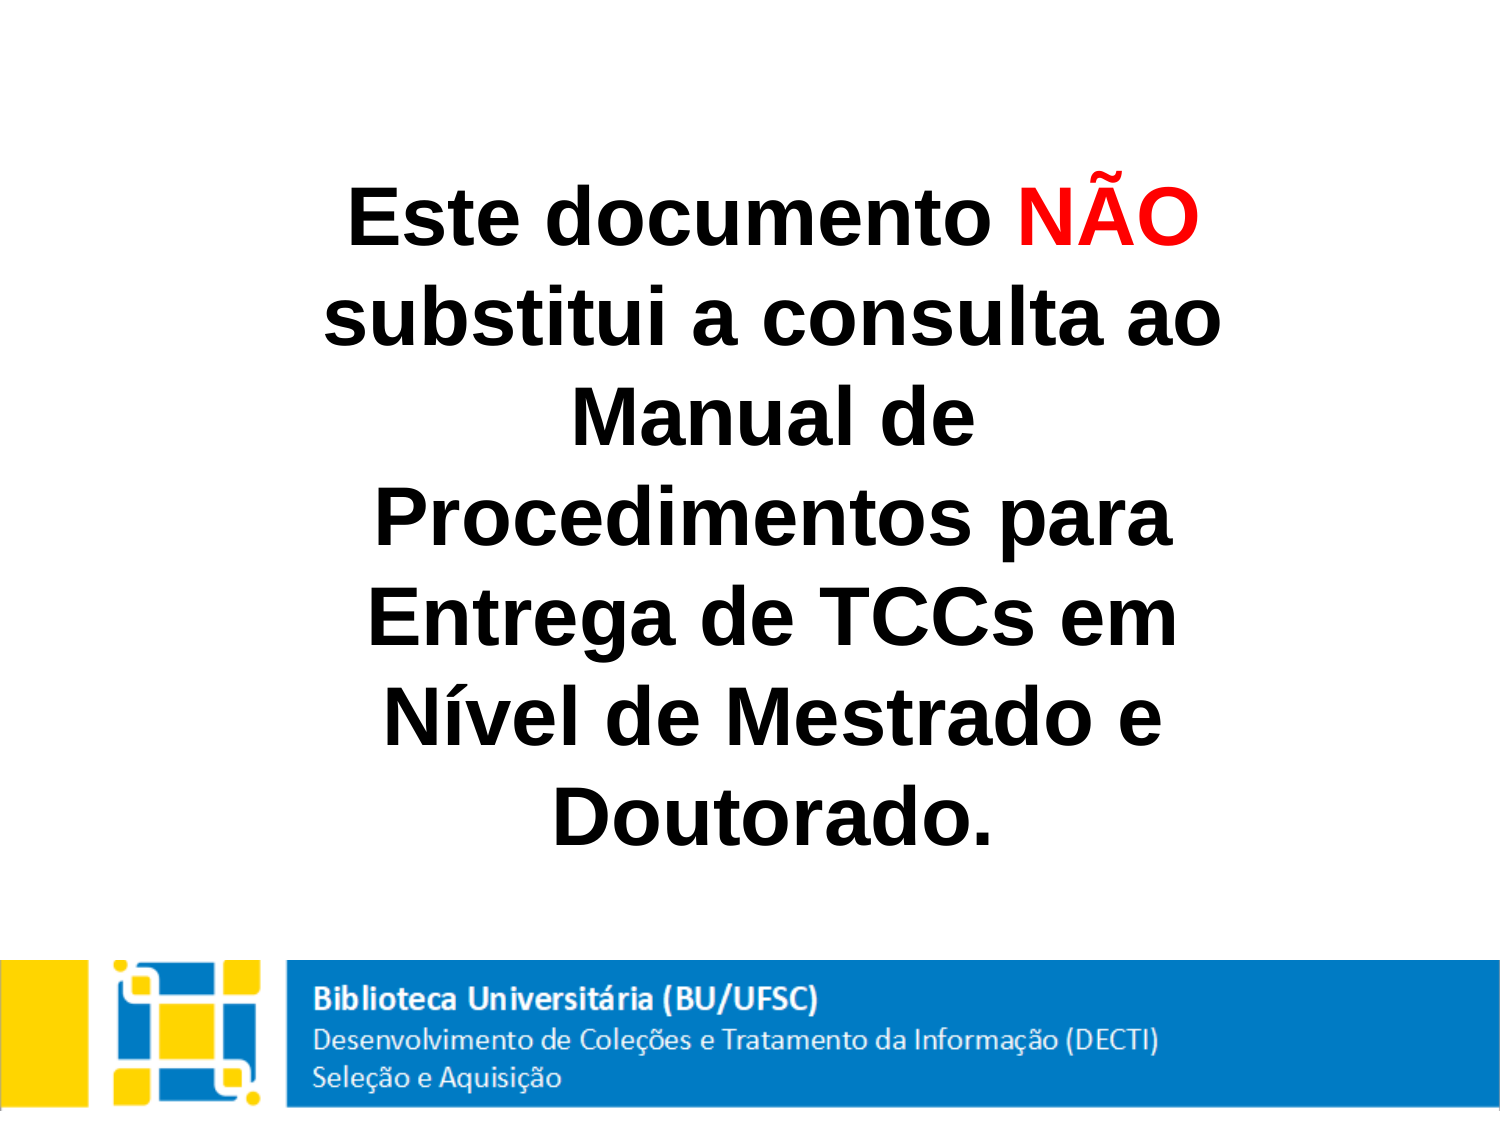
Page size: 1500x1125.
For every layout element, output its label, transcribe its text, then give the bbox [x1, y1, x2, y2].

text_box Este documento NÃO substitui a consulta ao Manual de Procedimentos para Entrega de TCCs em Nível de Mestrado e Doutorado. [248, 154, 1299, 821]
picture [0, 960, 1500, 1111]
